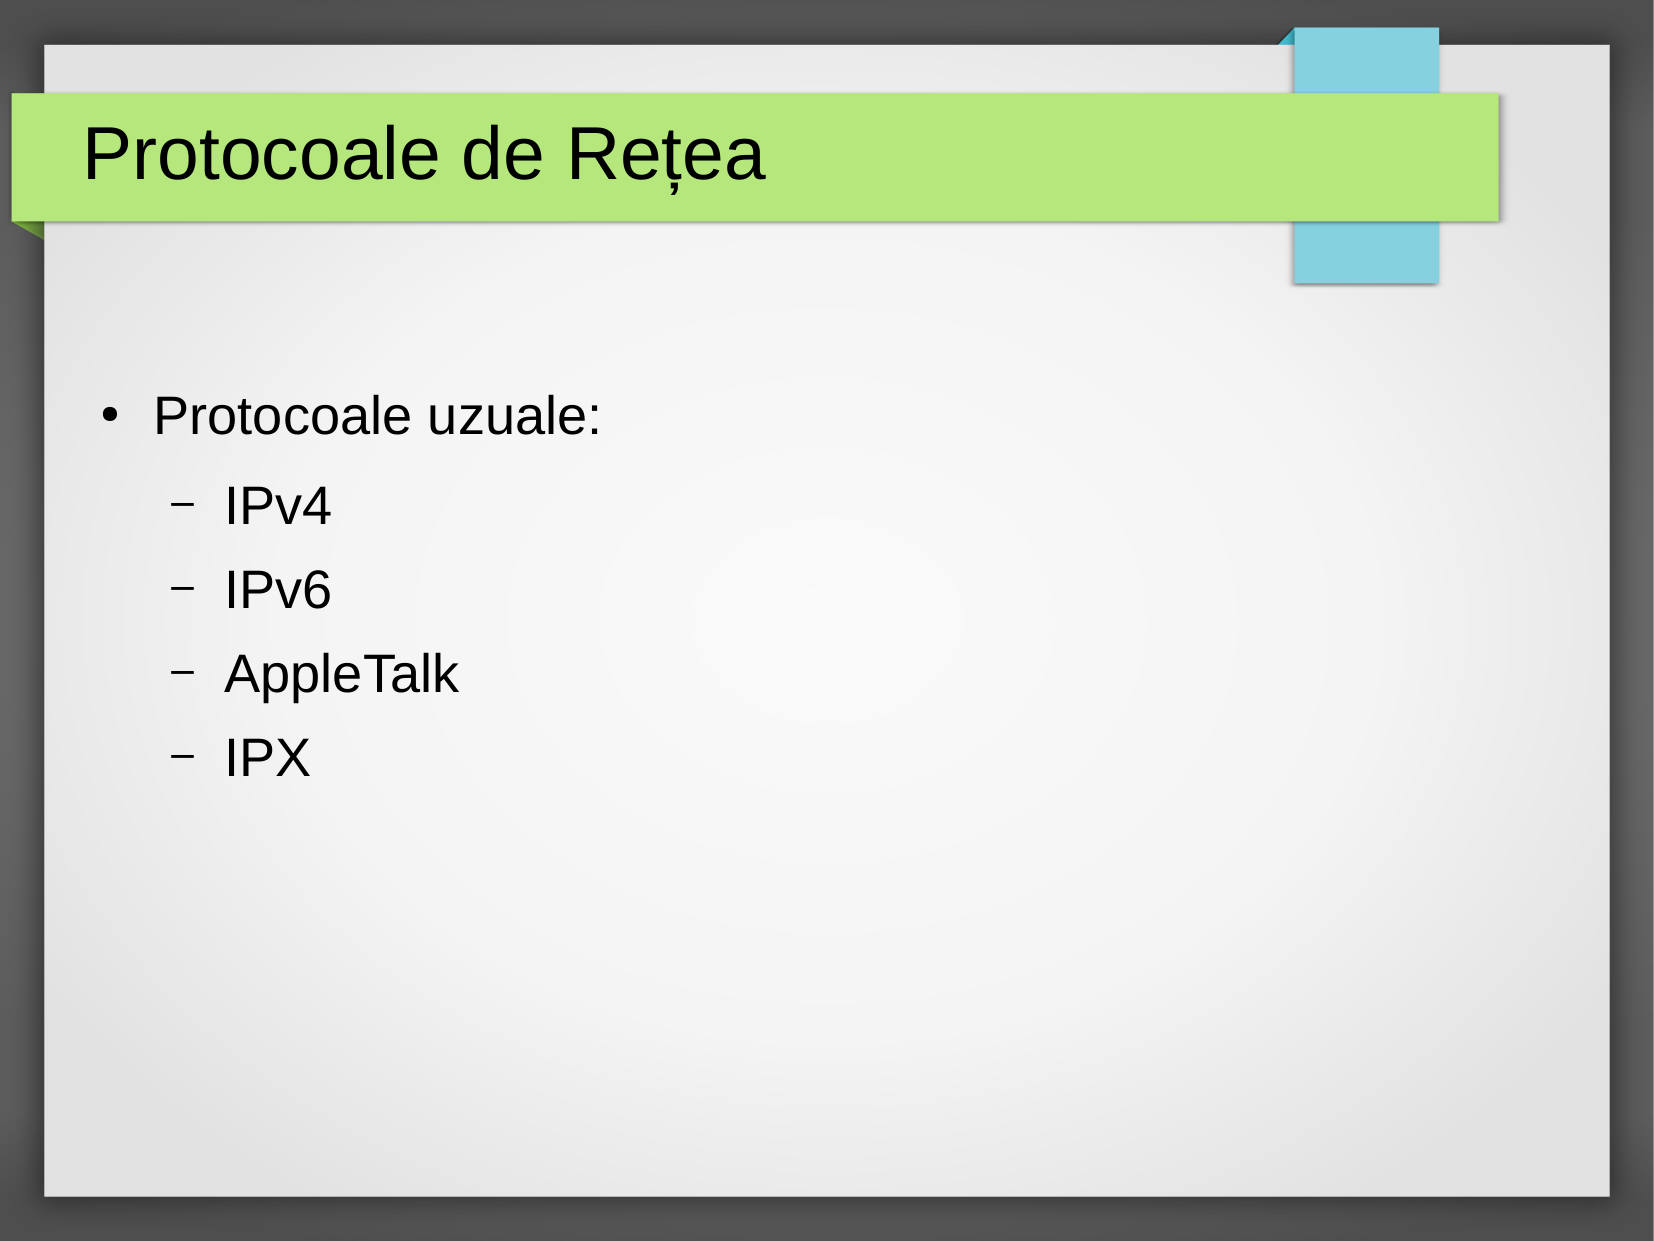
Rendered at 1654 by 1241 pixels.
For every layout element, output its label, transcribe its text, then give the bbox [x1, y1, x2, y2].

list Protocoale uzuale: IPv4 IPv6 AppleTalk IPX [82, 295, 1571, 1015]
title Protocoale de Rețea [82, 94, 1264, 213]
picture [0, 0, 1654, 1241]
